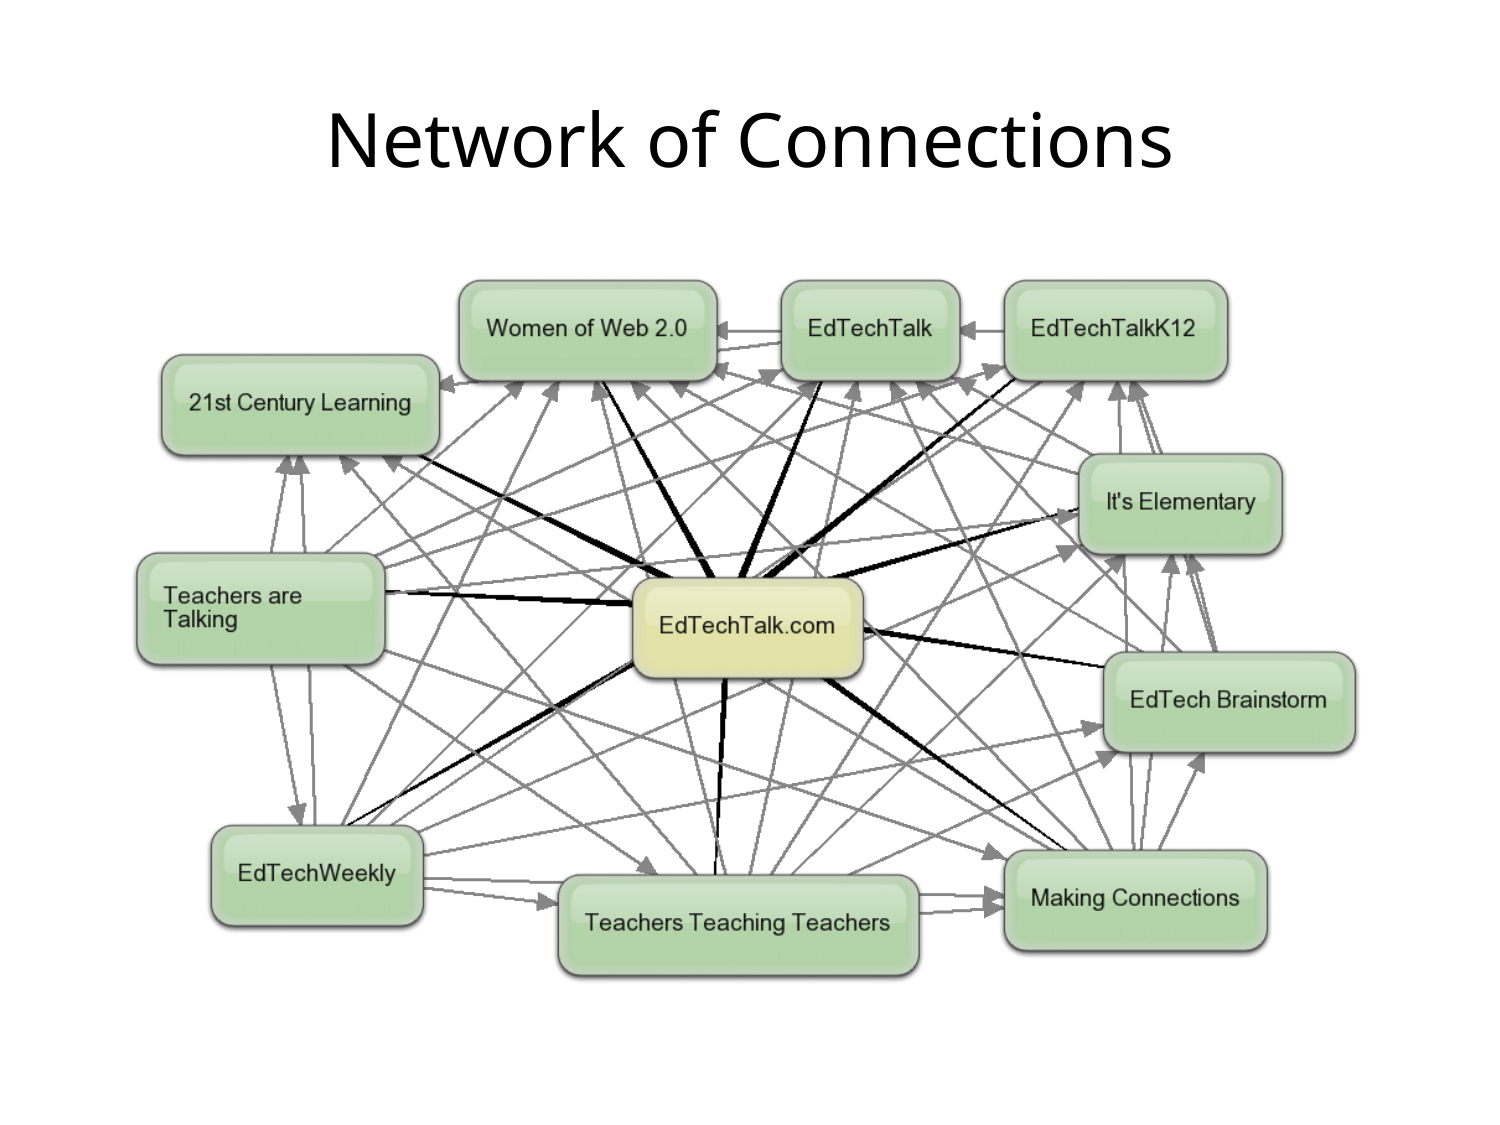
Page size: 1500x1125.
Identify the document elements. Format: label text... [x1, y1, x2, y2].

picture [118, 262, 1382, 1005]
text_box Network of Connections [75, 45, 1426, 233]
